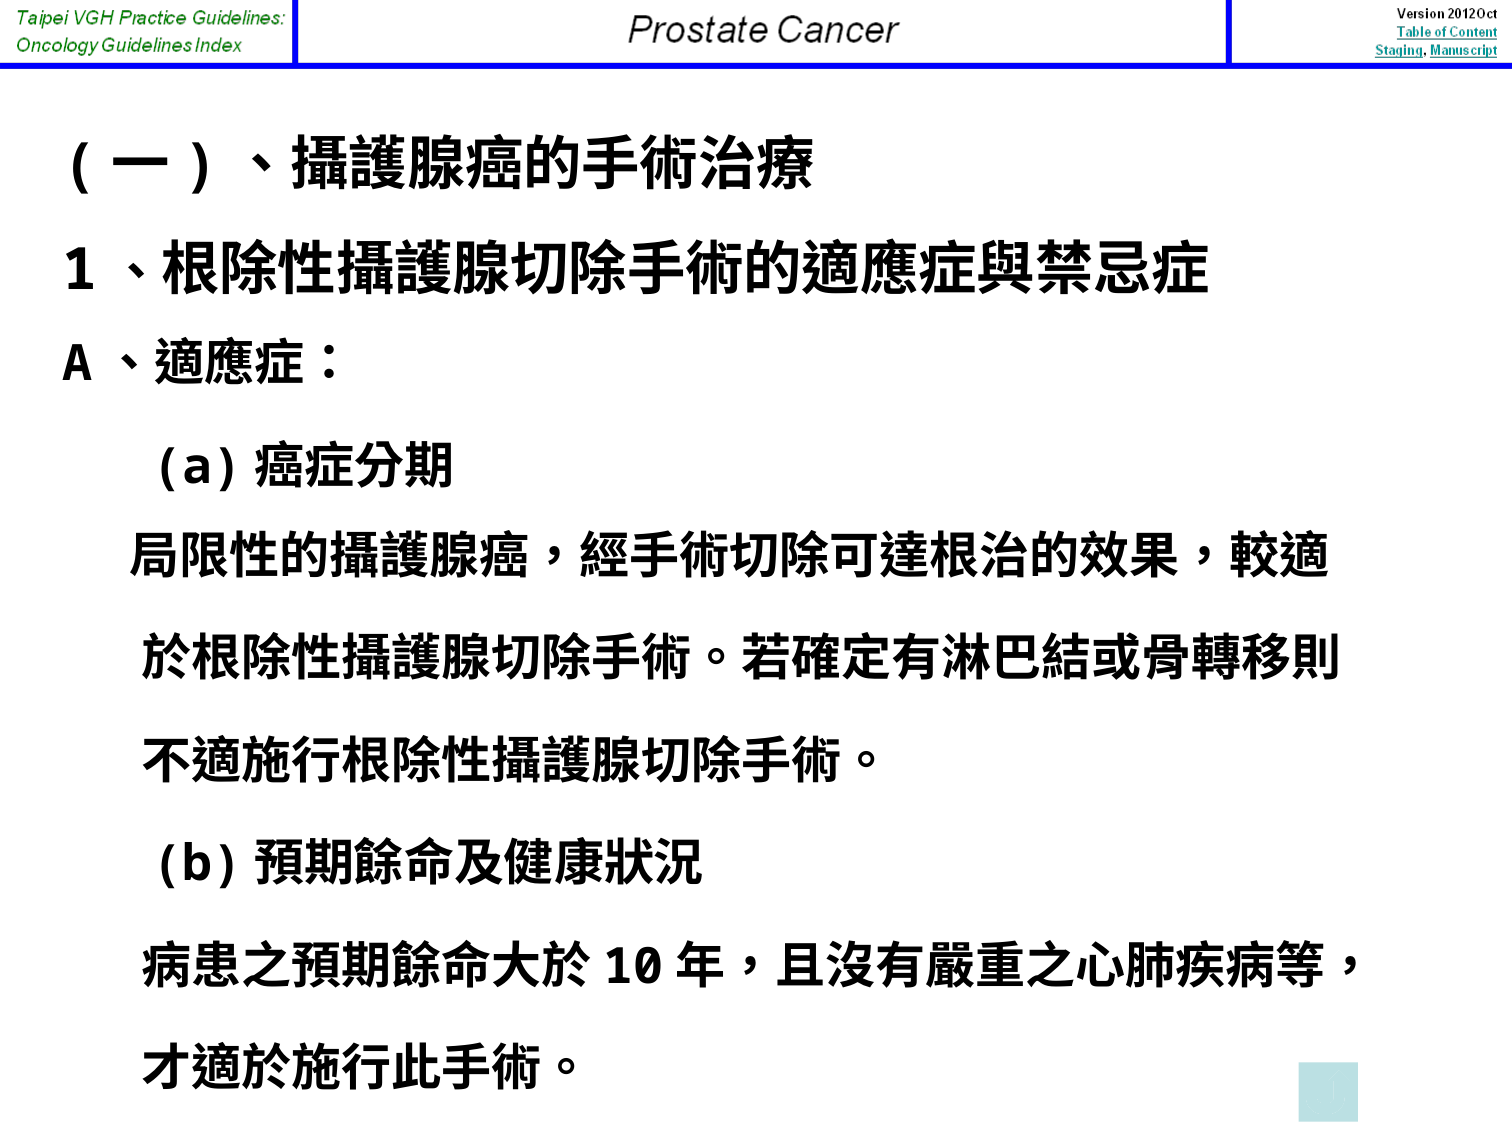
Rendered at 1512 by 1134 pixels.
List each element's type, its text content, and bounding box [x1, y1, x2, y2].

subtitle (一)、攝護腺癌的手術治療 1、根除性攝護腺切除手術的適應症與禁忌症 A、適應症： (a)癌症分期 局限性的攝護腺癌，經手術切除可達根治的效果，較適 於根除性攝護腺切除手術。若確定有淋巴結或骨轉移則 不適施行根除性攝護腺切除手術。 (b)預期餘命及健康狀況 病患之預期餘命大於10年，且沒有嚴重之心肺疾病等， 才適於施行此手術。 [47, 83, 1477, 1099]
